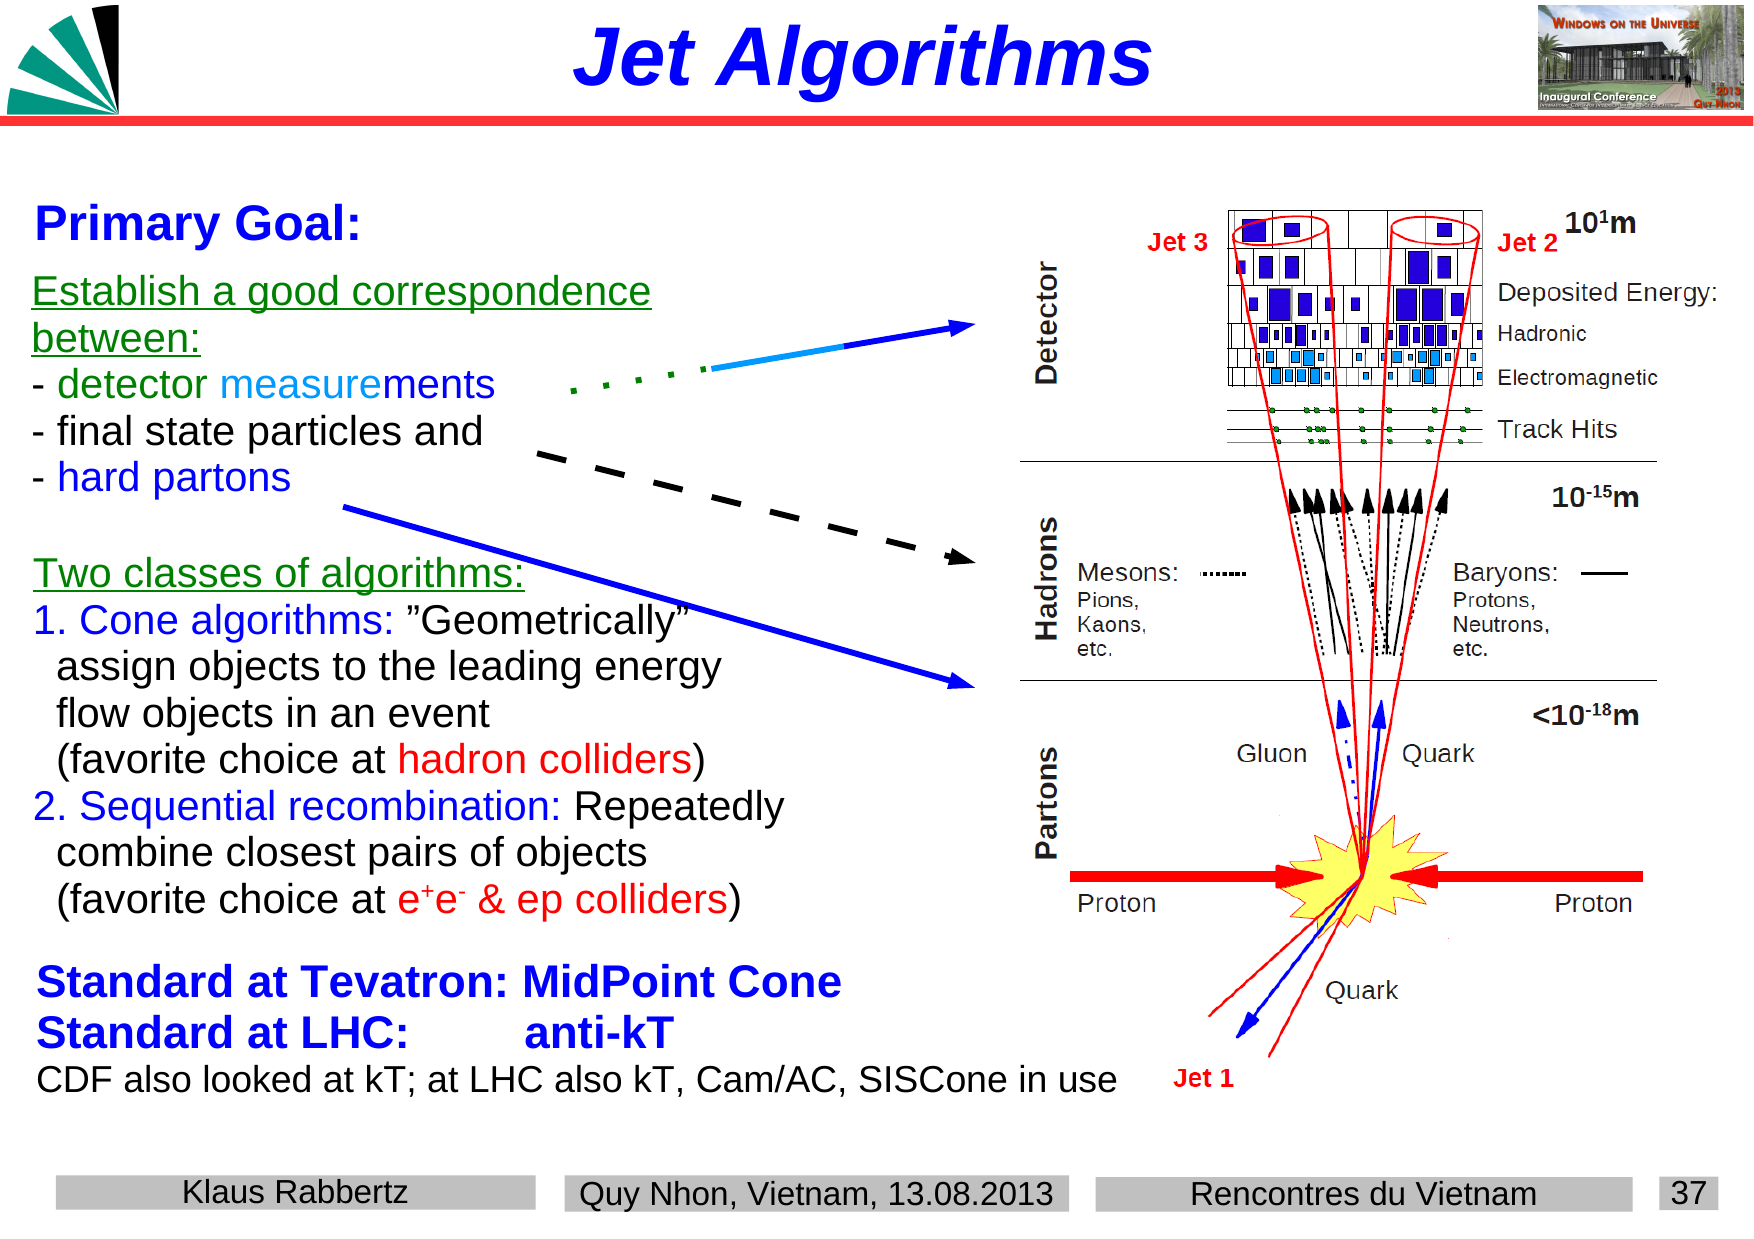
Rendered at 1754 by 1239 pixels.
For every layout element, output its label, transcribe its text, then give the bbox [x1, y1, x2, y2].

picture [1606, 5, 1744, 110]
title Jet Algorithms [123, 0, 1606, 114]
text_box Standard at Tevatron: MidPoint Cone Standard at LHC: anti-kT CDF also looked at kT; at LHC also kT, Cam/AC, SISCone in use [24, 949, 1163, 1106]
text_box Two classes of algorithms: 1. Cone algorithms: ”Geometrically” assign objects to the leading energy flow objects in an event (favorite choice at hadron colliders) 2. Sequential recombination: Repeatedly combine closest pairs of objects (favorite choice at e+e- & ep colliders) [21, 544, 883, 928]
picture [7, 5, 119, 116]
text_box Establish a good correspondence between: - detector measurements - final state particles and - hard partons [19, 262, 822, 507]
text_box Primary Goal: [22, 188, 375, 257]
picture [1020, 197, 1719, 1098]
